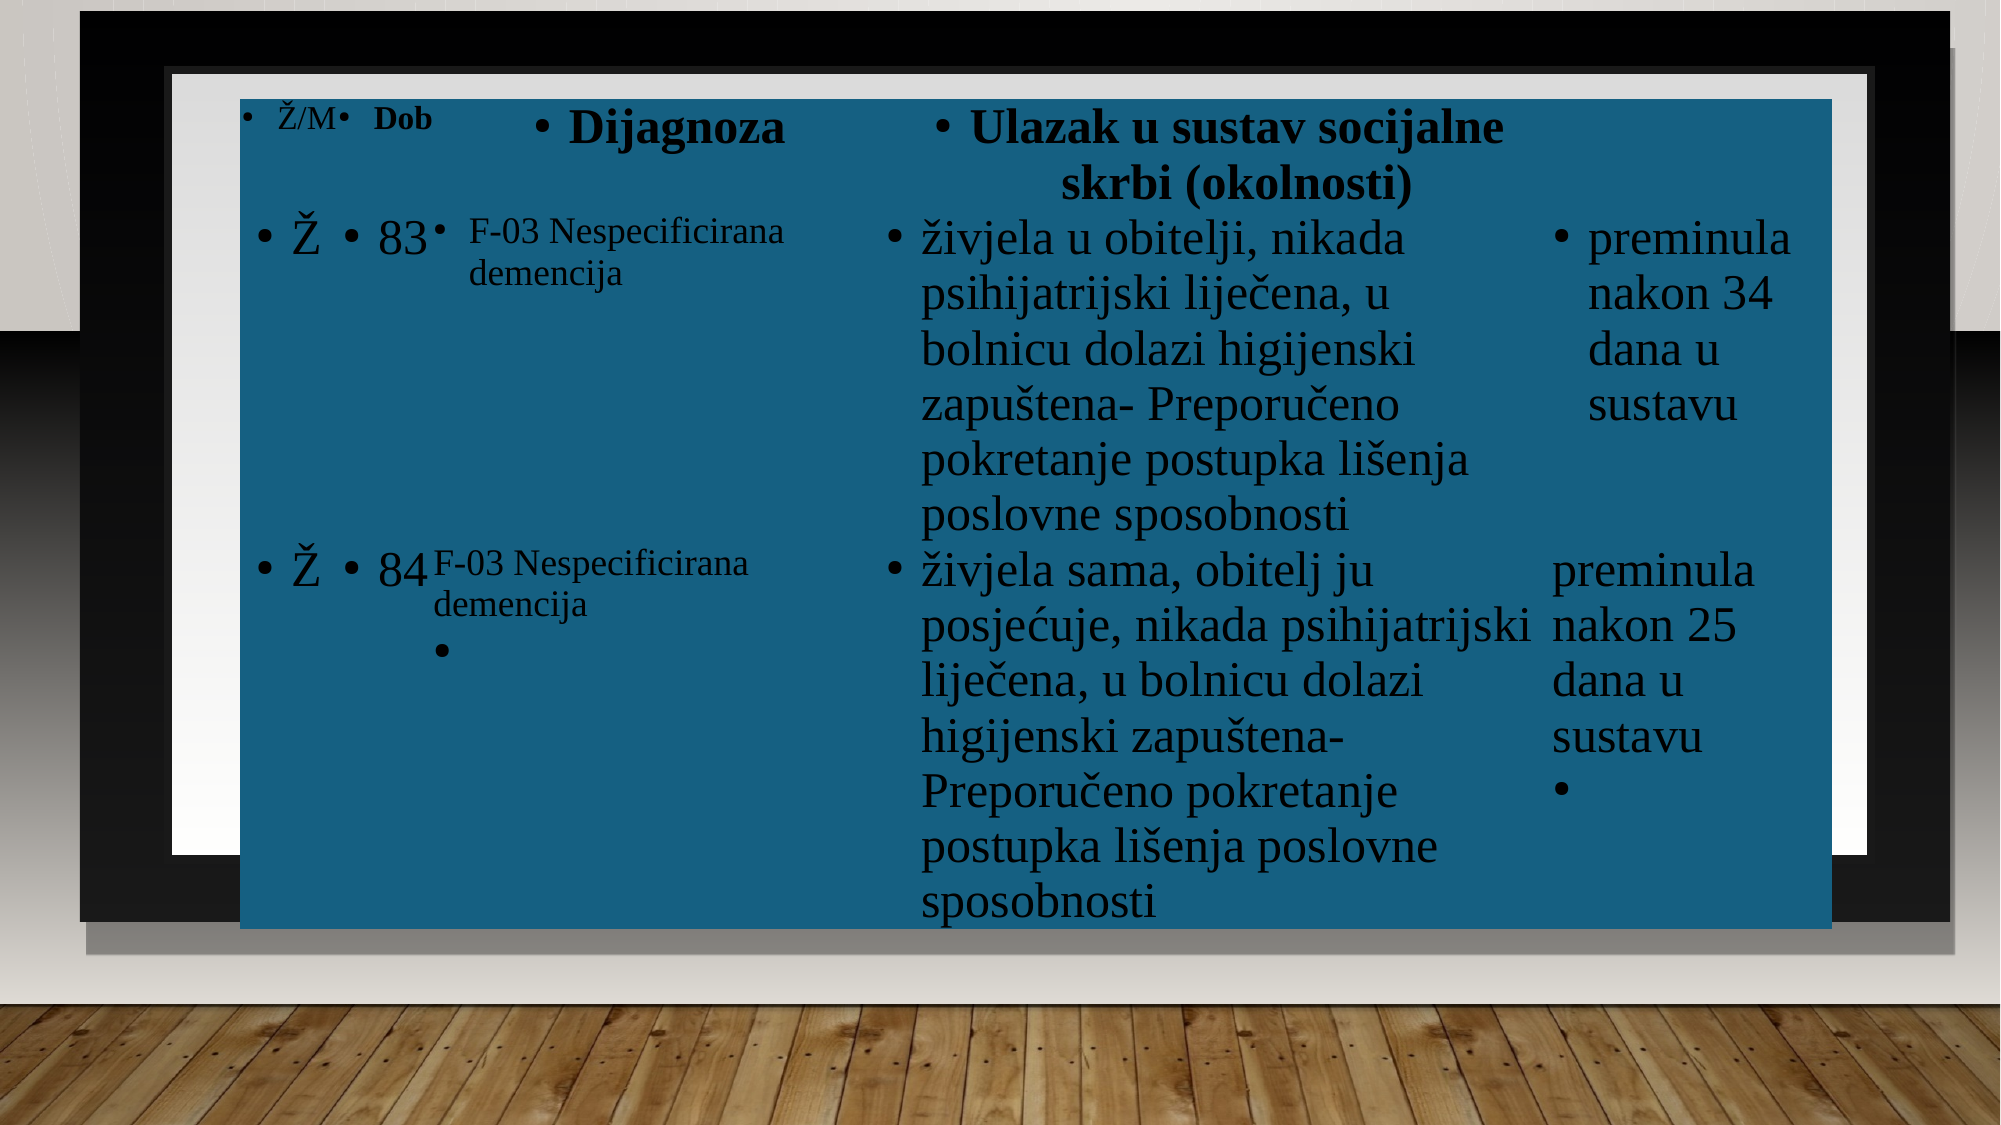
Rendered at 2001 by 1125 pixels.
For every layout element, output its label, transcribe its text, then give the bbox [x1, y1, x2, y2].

table_header Ž/M [240, 99, 338, 210]
text_box [0, 0, 2000, 1004]
table_header Ulazak u sustav socijalne skrbi (okolnosti) [886, 99, 1553, 210]
table_header Dob [338, 99, 433, 210]
table_cell živjela u obitelji, nikada psihijatrijski liječena, u bolnicu dolazi higijenski zapuštena- Preporučeno pokretanje postupka lišenja poslovne sposobnosti [886, 210, 1553, 542]
table_cell F-03 Nespecificirana demencija [433, 542, 886, 929]
table_cell 84 [338, 542, 433, 929]
table_cell F-03 Nespecificirana demencija [433, 210, 886, 542]
table_header [1553, 99, 1832, 210]
table_header Dijagnoza [433, 99, 886, 210]
table_cell preminula nakon 25 dana u sustavu [1553, 542, 1832, 929]
table_cell Ž [240, 210, 338, 542]
table_cell Ž [240, 542, 338, 929]
picture [0, 1005, 2000, 1125]
table_cell živjela sama, obitelj ju posjećuje, nikada psihijatrijski liječena, u bolnicu dolazi higijenski zapuštena- Preporučeno pokretanje postupka lišenja poslovne sposobnosti [886, 542, 1553, 929]
table_cell 83 [338, 210, 433, 542]
table_cell preminula nakon 34 dana u sustavu [1553, 210, 1832, 542]
